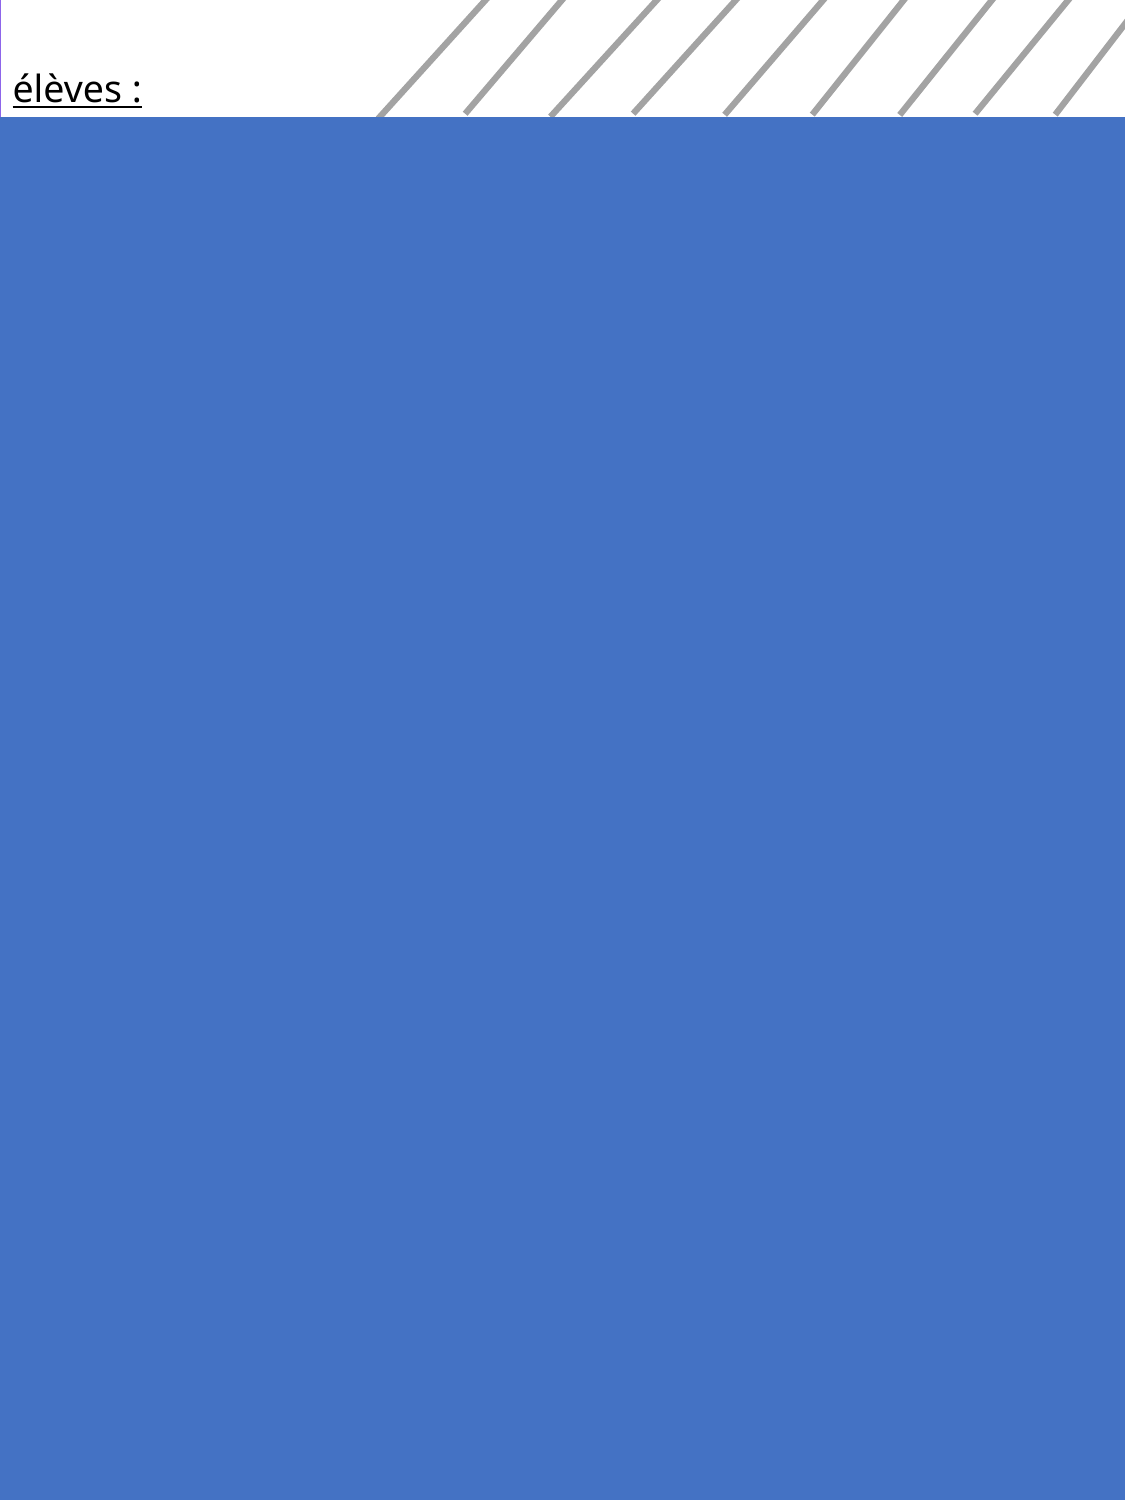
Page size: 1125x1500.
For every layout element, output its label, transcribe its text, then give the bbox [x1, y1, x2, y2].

table_cell [0, 1073, 380, 1142]
table_cell [466, 937, 550, 1005]
table_cell [812, 185, 898, 253]
table_cell [550, 937, 634, 1005]
table_cell [898, 1142, 977, 1210]
table_cell [466, 732, 550, 800]
table_cell [0, 253, 380, 322]
table_cell [898, 1210, 977, 1278]
table_cell [812, 390, 898, 458]
table_cell [466, 1415, 550, 1483]
table_cell [977, 800, 1058, 868]
table_cell [977, 185, 1058, 253]
table_cell [1058, 1142, 1125, 1210]
table_cell [634, 800, 724, 868]
text_box [0, 0, 480, 117]
text_box [903, 0, 1125, 117]
table_cell [1058, 527, 1125, 595]
table_cell [466, 1483, 550, 1500]
table_header [634, 117, 724, 185]
table_cell [634, 595, 724, 663]
table_cell [0, 800, 380, 868]
table_cell [634, 1278, 724, 1347]
table_cell [724, 1210, 812, 1278]
table_cell [380, 322, 466, 390]
table_cell [724, 185, 812, 253]
table_cell [0, 1347, 380, 1415]
table_cell [812, 1347, 898, 1415]
table_cell [724, 868, 812, 937]
table_cell [898, 800, 977, 868]
table_cell [812, 800, 898, 868]
table_cell [1058, 322, 1125, 390]
table_cell [466, 1347, 550, 1415]
table_header [812, 117, 898, 185]
table_cell [466, 185, 550, 253]
table_cell [0, 527, 380, 595]
table_cell [380, 868, 466, 937]
table_cell [1058, 937, 1125, 1005]
table_cell [0, 937, 380, 1005]
table_header [1058, 117, 1125, 185]
table_cell [898, 1005, 977, 1073]
table_cell [1058, 185, 1125, 253]
table_cell [724, 458, 812, 527]
table_cell [898, 253, 977, 322]
table_cell [1058, 663, 1125, 732]
table_cell [634, 1347, 724, 1415]
table_cell [634, 868, 724, 937]
table_cell [898, 1073, 977, 1142]
table_cell [898, 937, 977, 1005]
table_cell [466, 595, 550, 663]
table_cell [812, 1483, 898, 1500]
text_box [385, 0, 651, 117]
table_cell [0, 663, 380, 732]
table_cell [898, 595, 977, 663]
table_cell [977, 322, 1058, 390]
table_header [724, 117, 812, 185]
table_cell [466, 1005, 550, 1073]
table_cell [812, 663, 898, 732]
table_cell [634, 1483, 724, 1500]
table_cell [724, 322, 812, 390]
text_box [1059, 31, 1125, 117]
table_cell [634, 1005, 724, 1073]
table_cell [812, 1073, 898, 1142]
table_cell [1058, 1415, 1125, 1483]
table_cell [898, 185, 977, 253]
table_cell [812, 527, 898, 595]
table_cell [634, 527, 724, 595]
table_cell [1058, 595, 1125, 663]
table_cell [1058, 1483, 1125, 1500]
table_header [0, 117, 380, 185]
table_header [550, 117, 634, 185]
table_cell [380, 253, 466, 322]
text_box [728, 0, 899, 117]
table_cell [0, 868, 380, 937]
table_cell [1058, 458, 1125, 527]
table_cell [977, 937, 1058, 1005]
table_cell [0, 322, 380, 390]
table_cell [0, 1210, 380, 1278]
table_cell [0, 1005, 380, 1073]
table_cell [812, 1210, 898, 1278]
table_cell [812, 868, 898, 937]
table_header [380, 117, 466, 185]
table_cell [380, 800, 466, 868]
table_cell [550, 1142, 634, 1210]
table_cell [466, 663, 550, 732]
table_cell [550, 185, 634, 253]
table_cell [724, 1415, 812, 1483]
table_cell [550, 663, 634, 732]
table_cell [1058, 1210, 1125, 1278]
table_cell [977, 1415, 1058, 1483]
table_cell [380, 185, 466, 253]
table_cell [898, 732, 977, 800]
table_cell [724, 253, 812, 322]
table_cell [812, 1278, 898, 1347]
table_cell [634, 1415, 724, 1483]
table_cell [466, 800, 550, 868]
table_cell [898, 322, 977, 390]
table_header [898, 117, 977, 185]
table_cell [380, 1005, 466, 1073]
table_cell [380, 1073, 466, 1142]
text_box élèves : [0, 58, 296, 118]
table_cell [898, 1278, 977, 1347]
table_cell [977, 868, 1058, 937]
table_cell [1058, 868, 1125, 937]
table_cell [0, 1415, 380, 1483]
table_cell [380, 390, 466, 458]
table_cell [724, 1347, 812, 1415]
table_cell [1058, 1347, 1125, 1415]
table_cell [550, 322, 634, 390]
table_cell [634, 732, 724, 800]
table_cell [634, 185, 724, 253]
table_cell [0, 595, 380, 663]
table_cell [1058, 253, 1125, 322]
table_cell [634, 458, 724, 527]
table_cell [1058, 800, 1125, 868]
table_cell [977, 663, 1058, 732]
table_cell [812, 732, 898, 800]
table_cell [380, 1278, 466, 1347]
table_cell [550, 1347, 634, 1415]
table_header [466, 117, 550, 185]
table_cell [977, 1210, 1058, 1278]
table_cell [466, 868, 550, 937]
table_cell [550, 253, 634, 322]
table_cell [898, 1347, 977, 1415]
table_cell [1058, 1073, 1125, 1142]
table_cell [724, 527, 812, 595]
table_cell [1058, 732, 1125, 800]
table_cell [898, 527, 977, 595]
table_cell [898, 1483, 977, 1500]
table_cell [977, 1278, 1058, 1347]
table_cell [634, 1073, 724, 1142]
text_box [556, 0, 818, 117]
table_cell [380, 1347, 466, 1415]
table_cell [550, 595, 634, 663]
table_cell [977, 1005, 1058, 1073]
table_cell [380, 732, 466, 800]
table_cell [724, 595, 812, 663]
table_cell [812, 1005, 898, 1073]
table_cell [550, 1415, 634, 1483]
table_cell [0, 185, 380, 253]
table_cell [0, 732, 380, 800]
table_cell [812, 253, 898, 322]
table_cell [724, 800, 812, 868]
table_cell [977, 1347, 1058, 1415]
table_cell [634, 937, 724, 1005]
table_cell [812, 1415, 898, 1483]
table_cell [812, 595, 898, 663]
table_cell [977, 1142, 1058, 1210]
table_cell [724, 390, 812, 458]
table_cell [466, 322, 550, 390]
table_cell [898, 663, 977, 732]
table_cell [466, 1073, 550, 1142]
table_cell [724, 1005, 812, 1073]
table_cell [0, 458, 380, 527]
table_cell [380, 1210, 466, 1278]
table_cell [550, 1278, 634, 1347]
table_cell [634, 253, 724, 322]
table_cell [898, 868, 977, 937]
table_cell [977, 1073, 1058, 1142]
table_cell [898, 390, 977, 458]
table_cell [634, 390, 724, 458]
table_cell [466, 1210, 550, 1278]
table_cell [724, 937, 812, 1005]
table_cell [1058, 390, 1125, 458]
table_cell [550, 1483, 634, 1500]
table_cell [466, 390, 550, 458]
table_cell [380, 1483, 466, 1500]
table_cell [380, 937, 466, 1005]
table_cell [724, 1278, 812, 1347]
table_cell [977, 253, 1058, 322]
table_cell [466, 1142, 550, 1210]
table_cell [977, 527, 1058, 595]
table_cell [0, 1278, 380, 1347]
table_cell [466, 458, 550, 527]
table_cell [0, 390, 380, 458]
table_cell [380, 595, 466, 663]
table_cell [550, 527, 634, 595]
table_cell [898, 458, 977, 527]
table_cell [724, 1073, 812, 1142]
table_cell [634, 322, 724, 390]
table_cell [550, 1073, 634, 1142]
table_cell [466, 1278, 550, 1347]
table_cell [380, 527, 466, 595]
table_cell [466, 527, 550, 595]
table_cell [550, 732, 634, 800]
table_cell [550, 868, 634, 937]
table_cell [812, 1142, 898, 1210]
table_cell [977, 732, 1058, 800]
table_cell [634, 663, 724, 732]
table_cell [550, 390, 634, 458]
table_header [977, 117, 1058, 185]
table_cell [634, 1142, 724, 1210]
table_cell [977, 390, 1058, 458]
table_cell [977, 595, 1058, 663]
table_cell [0, 1142, 380, 1210]
table_cell [812, 322, 898, 390]
table_cell [724, 1483, 812, 1500]
table_cell [0, 1483, 380, 1500]
text_box [816, 0, 987, 117]
table_cell [724, 663, 812, 732]
table_cell [550, 1210, 634, 1278]
table_cell [812, 458, 898, 527]
table_cell [1058, 1005, 1125, 1073]
table_cell [634, 1210, 724, 1278]
table_cell [380, 458, 466, 527]
table_cell [380, 1142, 466, 1210]
table_cell [466, 253, 550, 322]
table_cell [724, 1142, 812, 1210]
table_cell [977, 1483, 1058, 1500]
table_cell [977, 458, 1058, 527]
table_cell [812, 937, 898, 1005]
table_cell [1058, 1278, 1125, 1347]
table_cell [550, 458, 634, 527]
table_cell [898, 1415, 977, 1483]
table_cell [380, 1415, 466, 1483]
table_cell [380, 663, 466, 732]
table_cell [550, 800, 634, 868]
table_cell [550, 1005, 634, 1073]
table_cell [724, 732, 812, 800]
